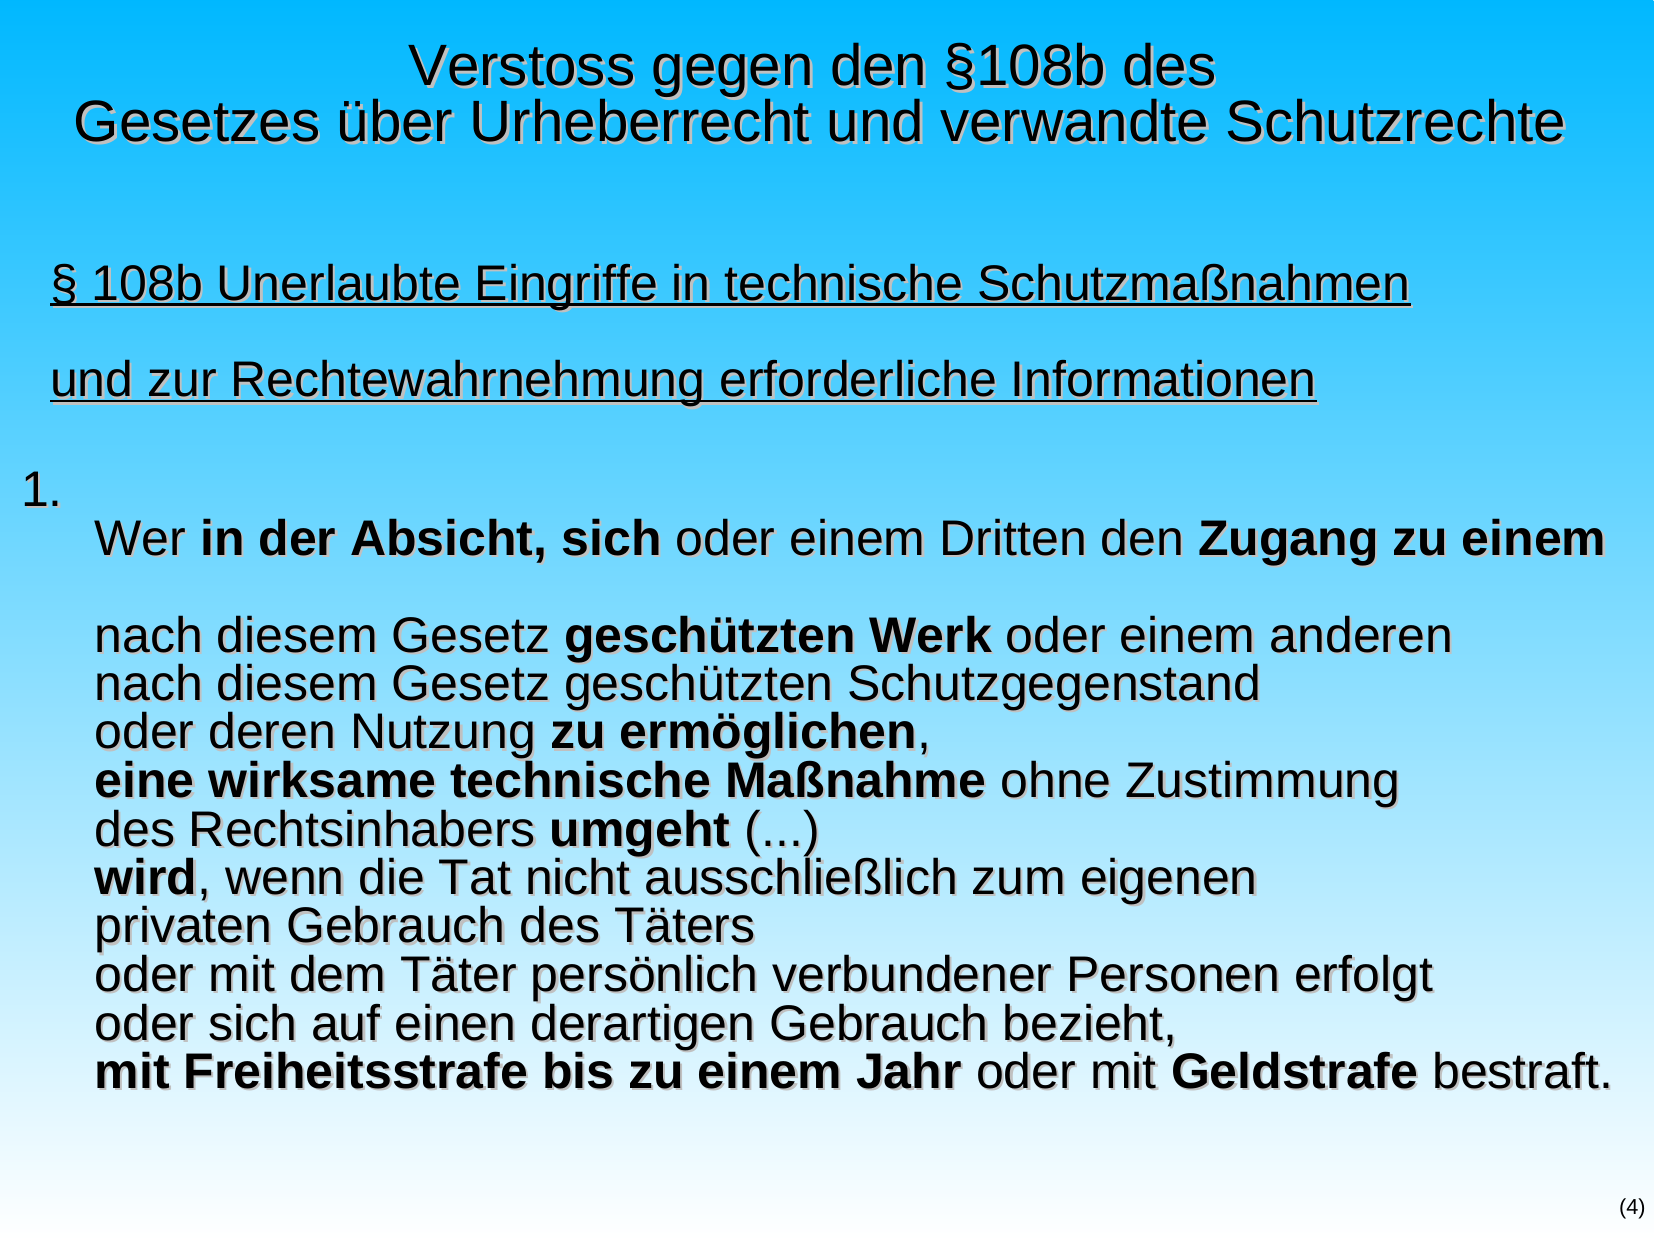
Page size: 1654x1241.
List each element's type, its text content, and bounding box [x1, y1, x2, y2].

text_box 1. Wer in der Absicht, sich oder einem Dritten den Zugang zu einem nach diesem Gesetz geschützten Werk oder einem anderen nach diesem Gesetz geschützten Schutzgegenstand oder deren Nutzung zu ermöglichen, eine wirksame technische Maßnahme ohne Zustimmung des Rechtsinhabers umgeht (...) wird, wenn die Tat nicht ausschließlich zum eigenen privaten Gebrauch des Täters oder mit dem Täter persönlich verbundener Personen erfolgt oder sich auf einen derartigen Gebrauch bezieht, mit Freiheitsstrafe bis zu einem Jahr oder mit Geldstrafe bestraft. [6, 411, 1629, 1218]
text_box § 108b Unerlaubte Eingriffe in technische Schutzmaßnahmen und zur Rechtewahrnehmung erforderliche Informationen [35, 253, 1440, 381]
text_box Verstoss gegen den §108b des Gesetzes über Urheberrecht und verwandte Schutzrechte [59, 32, 1583, 178]
text_box (4)‏ [1604, 1184, 1654, 1241]
